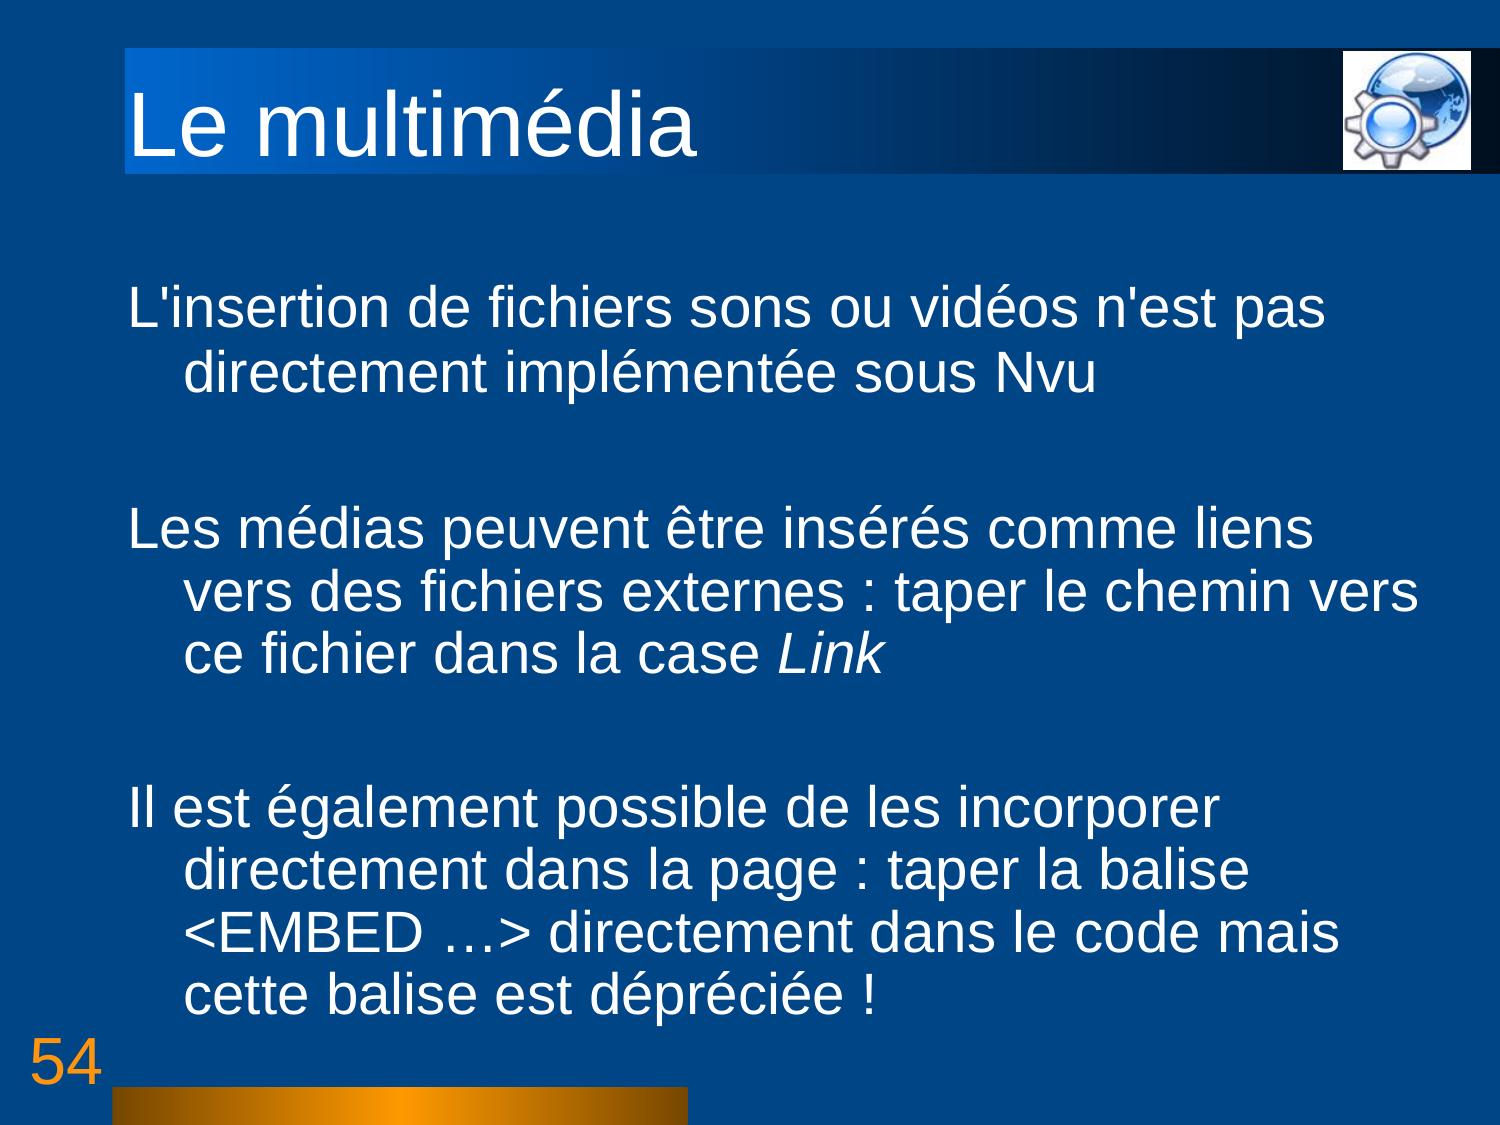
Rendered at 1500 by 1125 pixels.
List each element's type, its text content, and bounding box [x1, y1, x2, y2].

picture [1388, 51, 1471, 170]
list L'insertion de fichiers sons ou vidéos n'est pas directement implémentée sous Nvu Les médias peuvent être insérés comme liens vers des fichiers externes : taper le chemin vers ce fichier dans la case Link Il est également possible de les incorporer directement dans la page : taper la balise <EMBED …> directement dans le code mais cette balise est dépréciée ! [112, 267, 1438, 1110]
title Le multimédia [112, 31, 1388, 219]
